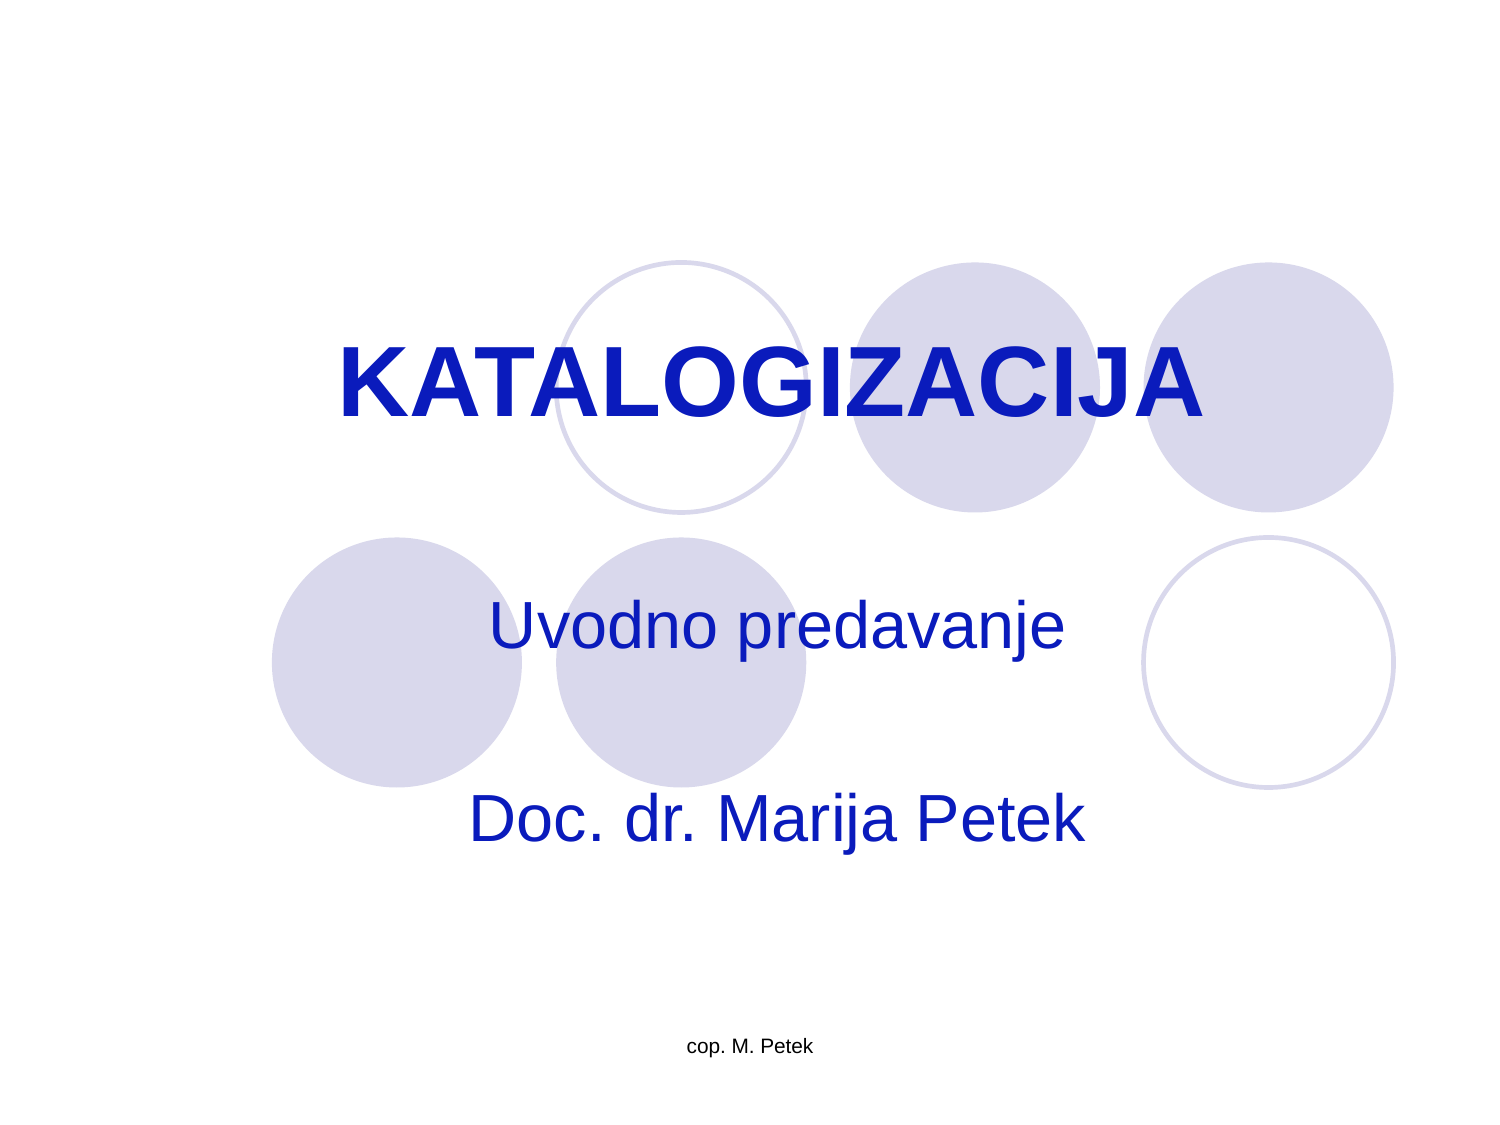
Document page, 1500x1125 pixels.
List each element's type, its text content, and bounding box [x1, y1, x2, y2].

title KATALOGIZACIJA [88, 184, 1317, 445]
subtitle Uvodno predavanje Doc. dr. Marija Petek [324, 574, 1176, 988]
